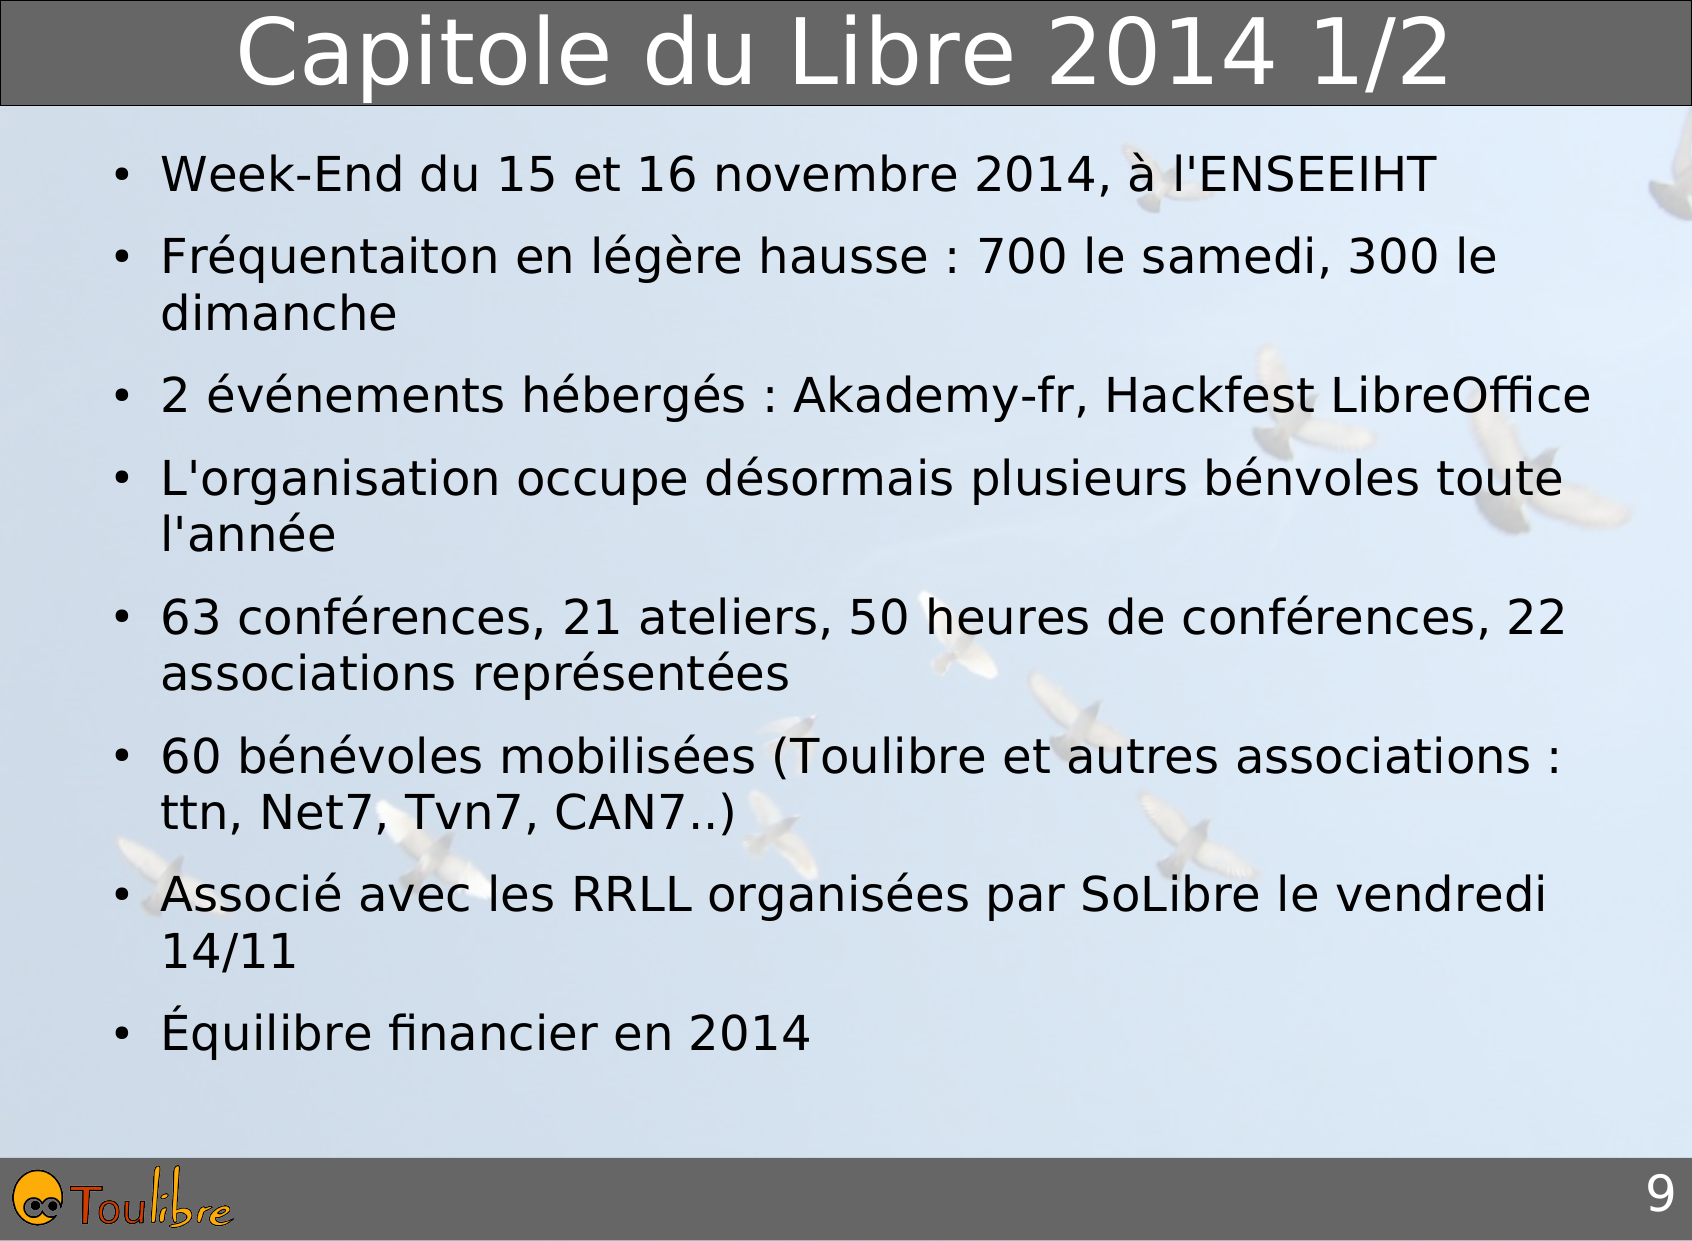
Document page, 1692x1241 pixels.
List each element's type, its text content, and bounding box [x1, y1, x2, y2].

title Capitole du Libre 2014 1/2 [0, 0, 1692, 107]
picture [12, 1165, 234, 1228]
list Week-End du 15 et 16 novembre 2014, à l'ENSEEIHT Fréquentaiton en légère hausse : 700 le samedi, 300 le dimanche 2 événements hébergés : Akademy-fr, Hackfest LibreOffice L'organisation occupe désormais plusieurs bénvoles toute l'année 63 conférences, 21 ateliers, 50 heures de conférences, 22 associations représentées 60 bénévoles mobilisées (Toulibre et autres associations : ttn, Net7, Tvn7, CAN7..) Associé avec les RRLL organisées par SoLibre le vendredi 14/11 Équilibre financier en 2014 [84, 146, 1608, 1109]
